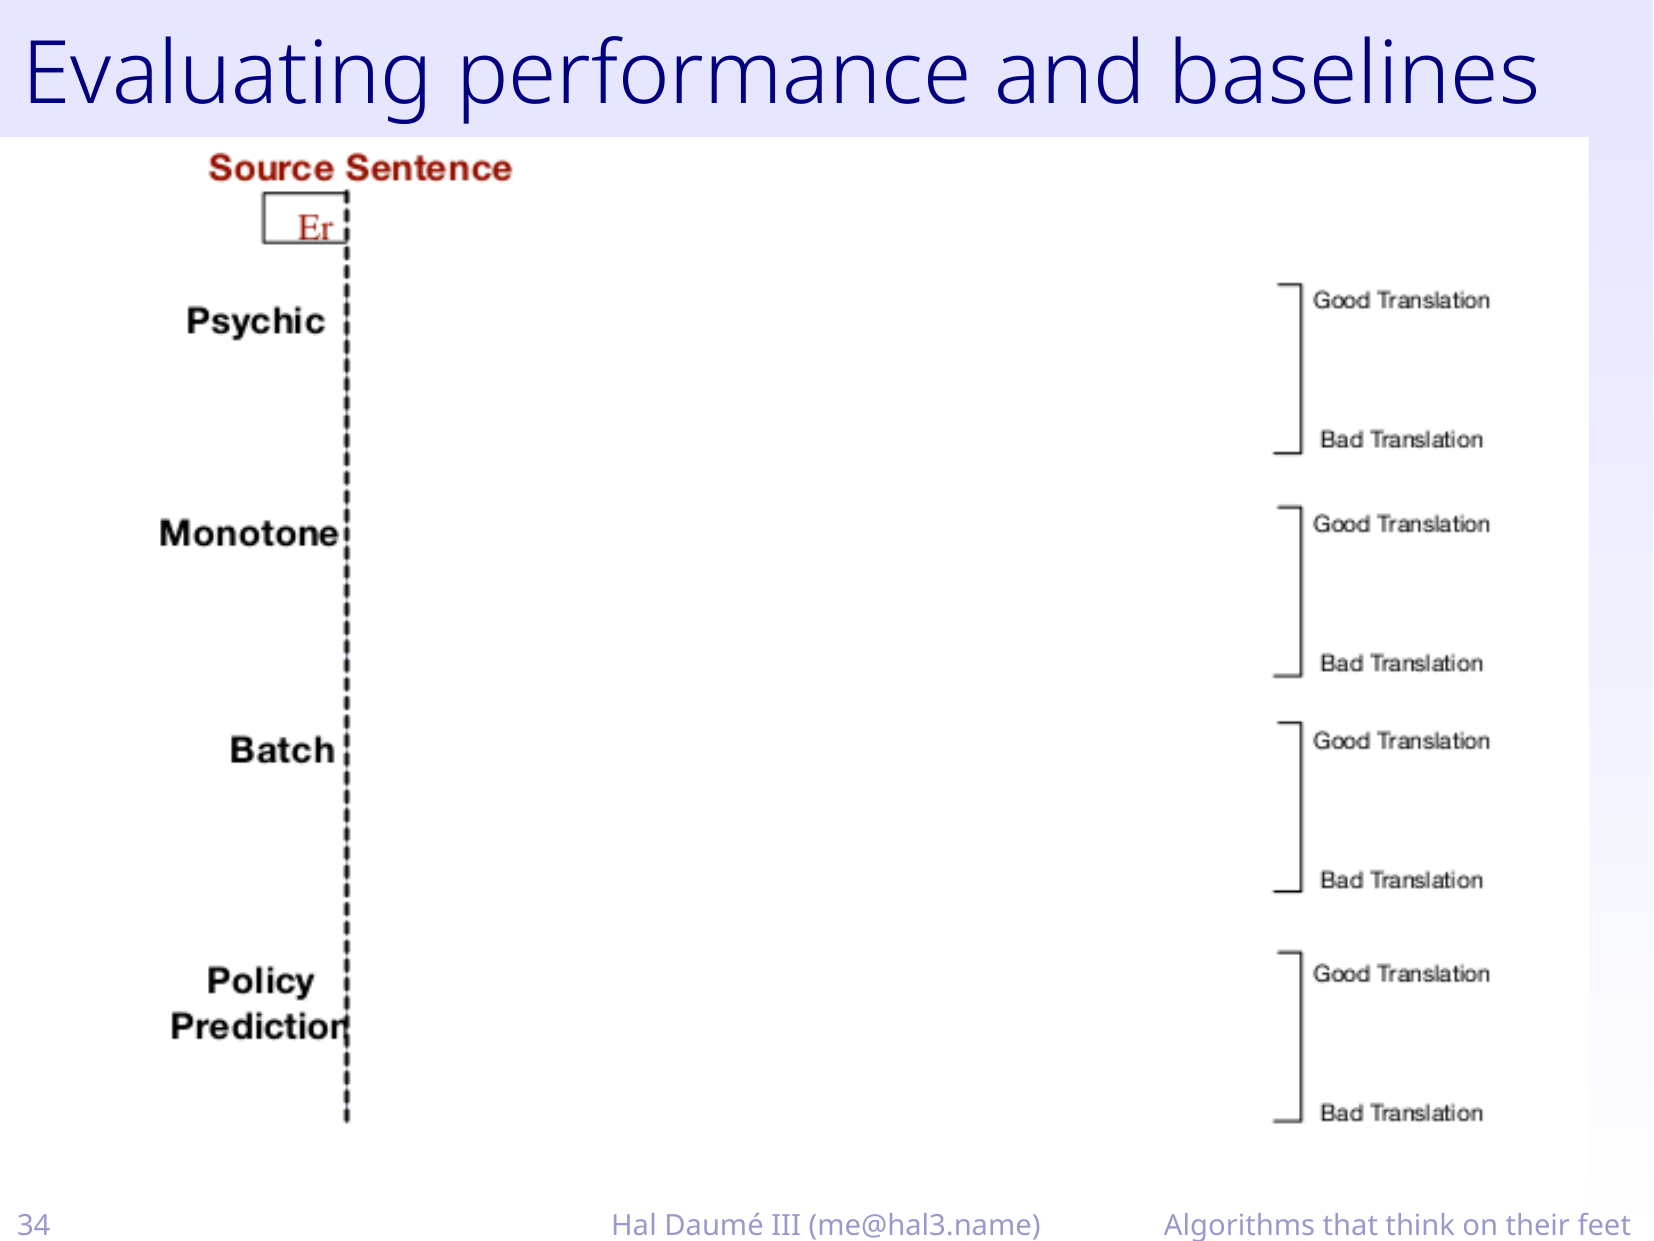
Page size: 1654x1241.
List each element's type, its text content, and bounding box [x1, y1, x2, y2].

title Evaluating performance and baselines [22, 8, 1639, 131]
picture [150, 149, 1501, 1133]
